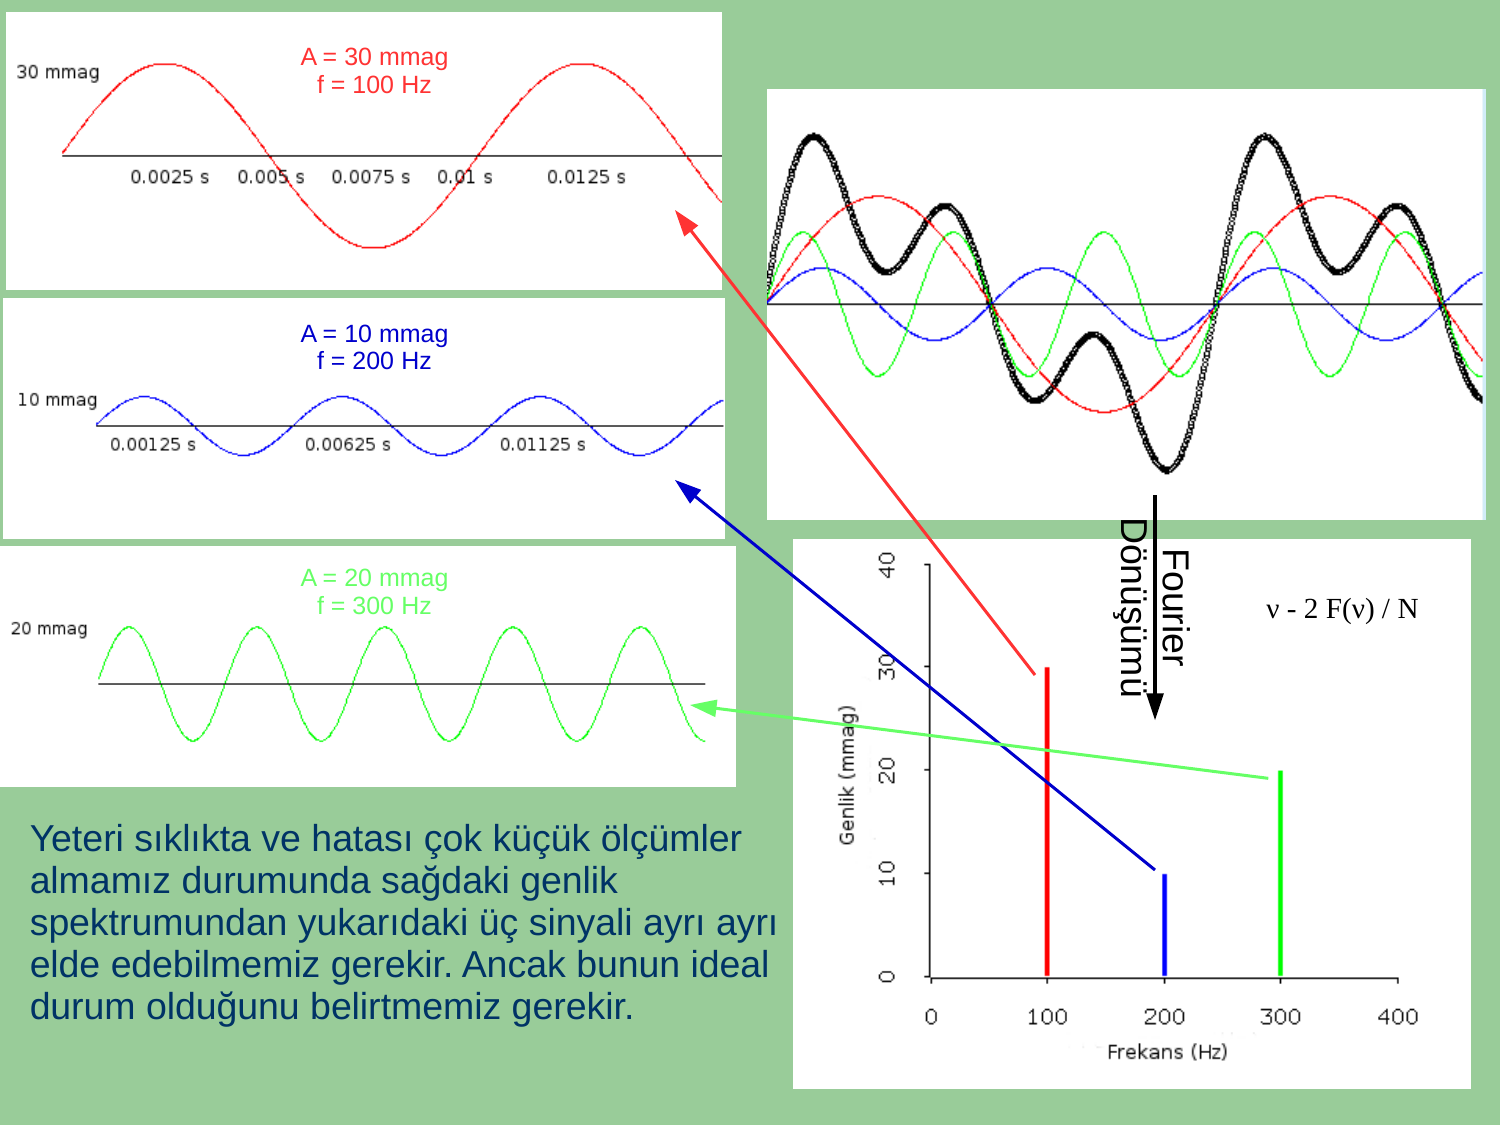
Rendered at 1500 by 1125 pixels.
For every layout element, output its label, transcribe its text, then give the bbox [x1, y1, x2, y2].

picture [0, 546, 736, 787]
picture [6, 12, 722, 290]
picture [767, 333, 912, 520]
text_box Yeteri sıklıkta ve hatası çok küçük ölçümler almamız durumunda sağdaki genlik spektrumundan yukarıdaki üç sinyali ayrı ayrı elde edebilmemiz gerekir. Ancak bunun ideal durum olduğunu belirtmemiz gerekir. [15, 810, 794, 1035]
picture [793, 579, 992, 741]
text_box A = 30 mmag f = 100 Hz [222, 34, 528, 107]
text_box A = 10 mmag f = 200 Hz [222, 311, 528, 384]
text_box A = 20 mmag f = 300 Hz [222, 556, 528, 628]
picture [793, 539, 1471, 1089]
text_box ν - 2 F(ν) / N [1230, 585, 1456, 633]
picture [767, 89, 1486, 520]
picture [3, 298, 725, 539]
